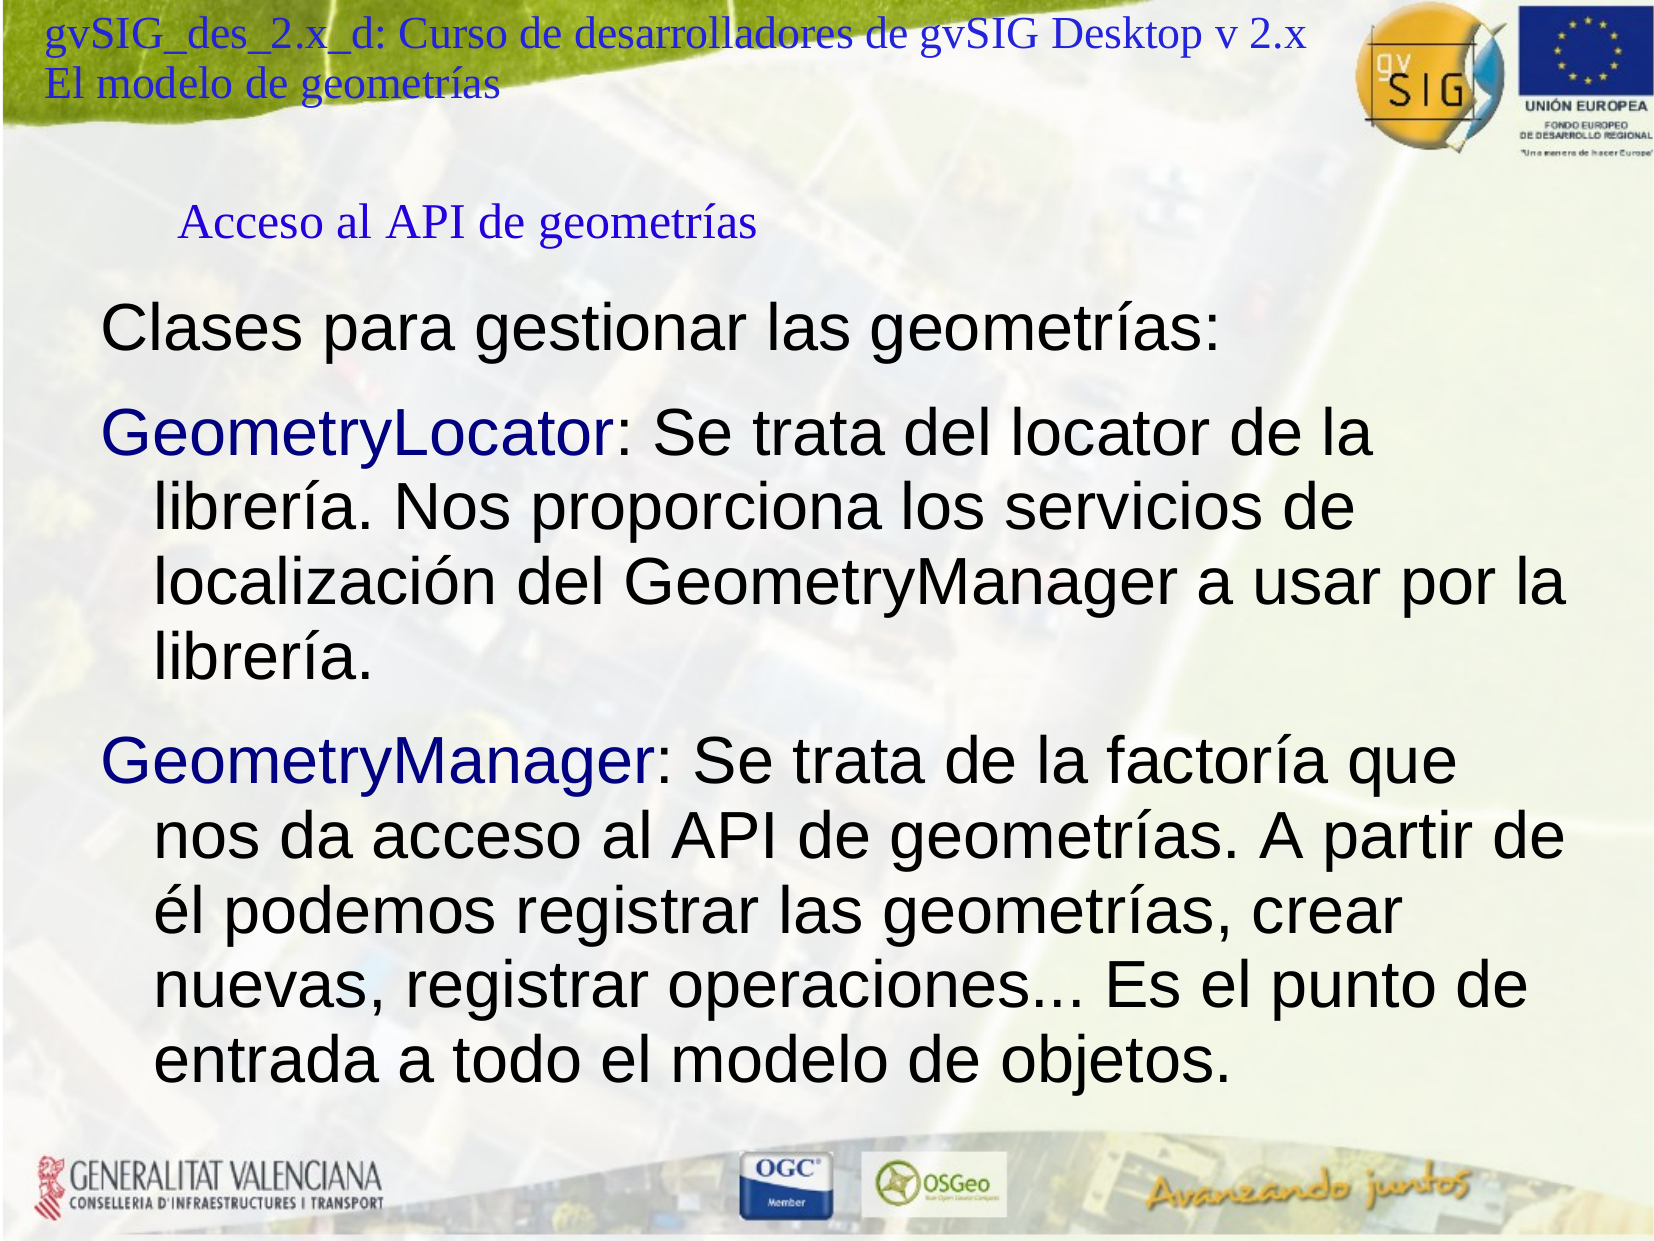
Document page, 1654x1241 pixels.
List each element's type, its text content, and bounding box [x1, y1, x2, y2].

list Clases para gestionar las geometrías: GeometryLocator: Se trata del locator de la librería. Nos proporciona los servicios de localización del GeometryManager a usar por la librería. GeometryManager: Se trata de la factoría que nos da acceso al API de geometrías. A partir de él podemos registrar las geometrías, crear nuevas, registrar operaciones... Es el punto de entrada a todo el modelo de objetos. [82, 290, 1571, 1202]
title Acceso al API de geometrías [177, 95, 1329, 347]
picture [2, 0, 1654, 1241]
